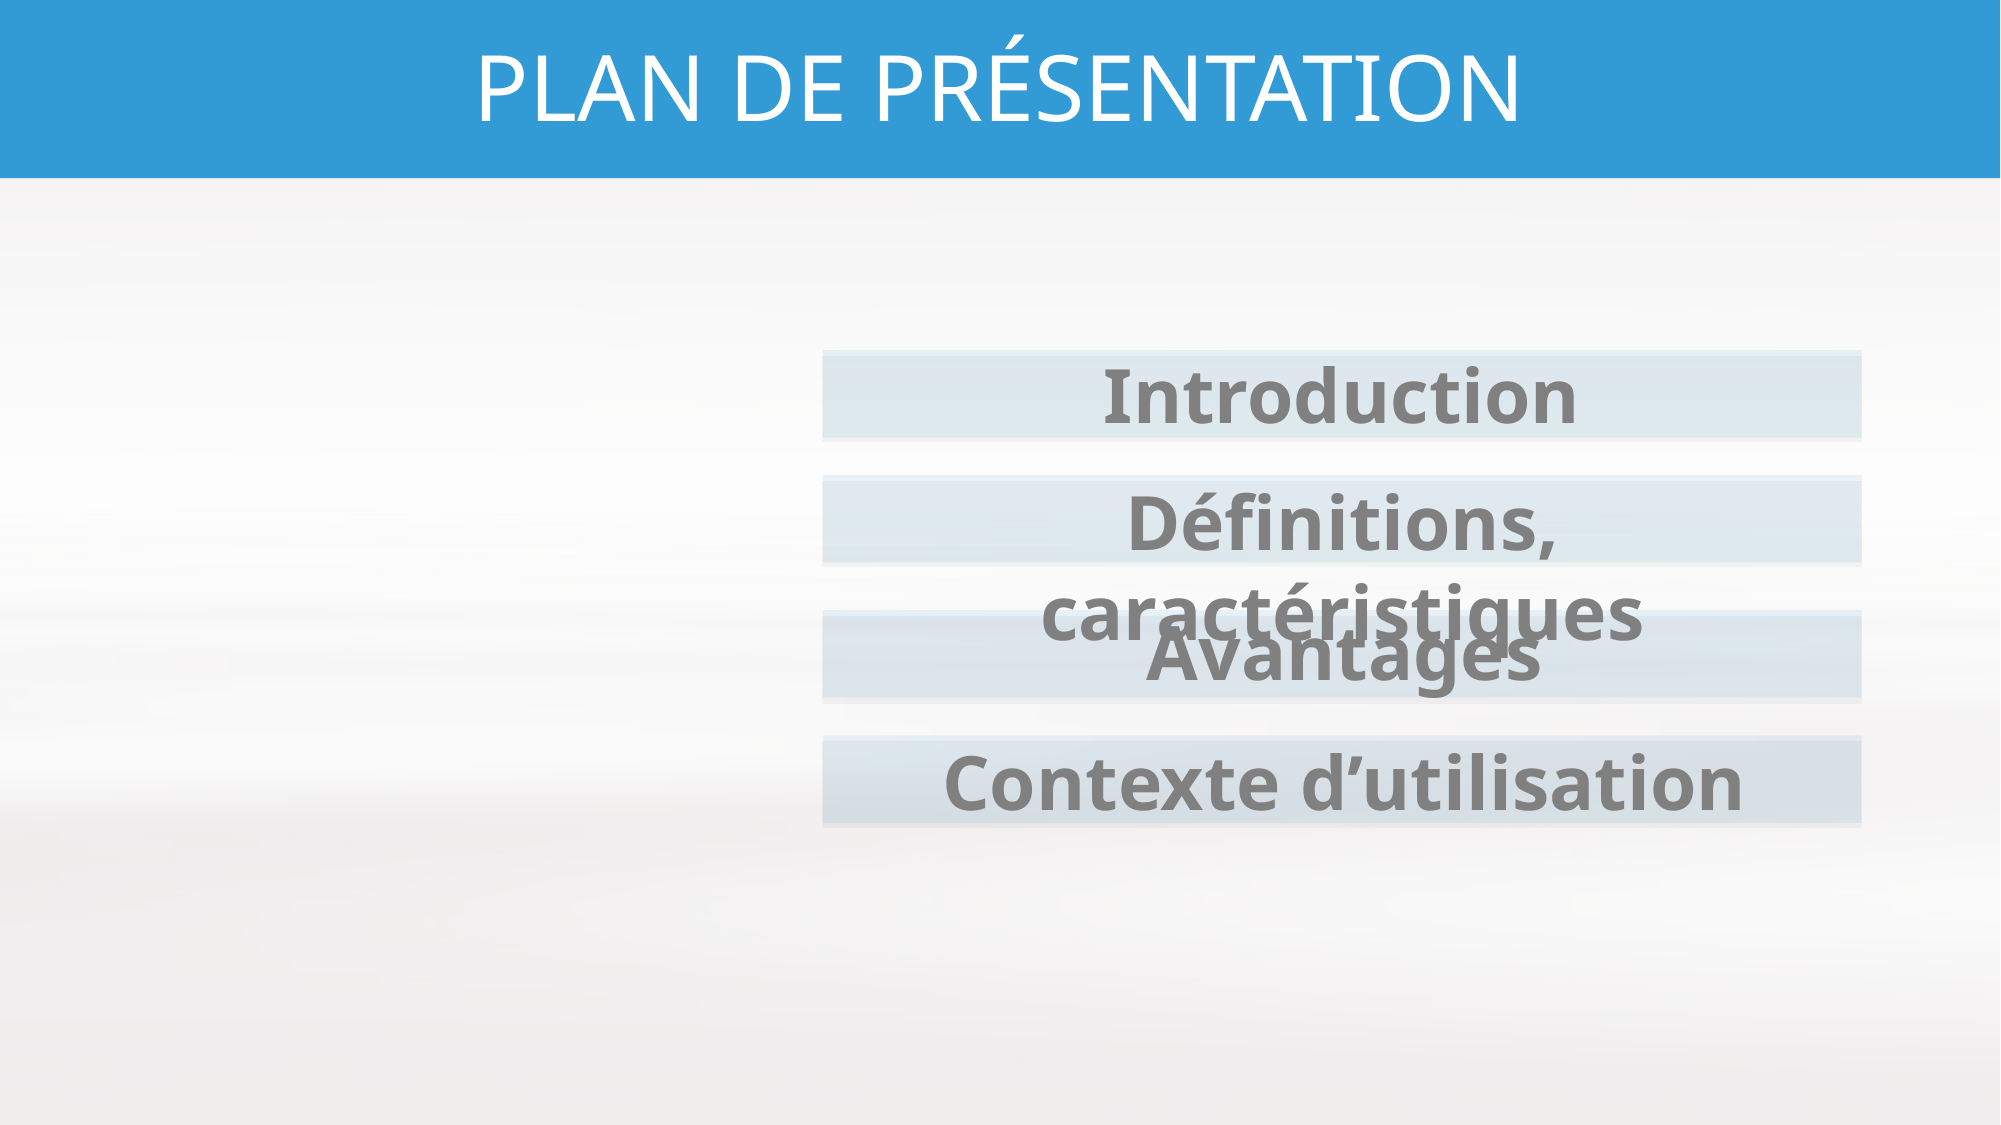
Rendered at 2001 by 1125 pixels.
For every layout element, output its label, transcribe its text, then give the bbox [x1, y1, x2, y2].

text_box Avantages [827, 597, 1862, 703]
text_box [822, 663, 827, 698]
text_box Contexte d’utilisation [827, 727, 1862, 833]
text_box Introduction [822, 340, 1862, 446]
text_box Définitions, caractéristiques [822, 467, 1862, 663]
text_box [822, 735, 827, 823]
text_box PLAN DE PRÉSENTATION [0, 0, 2000, 173]
